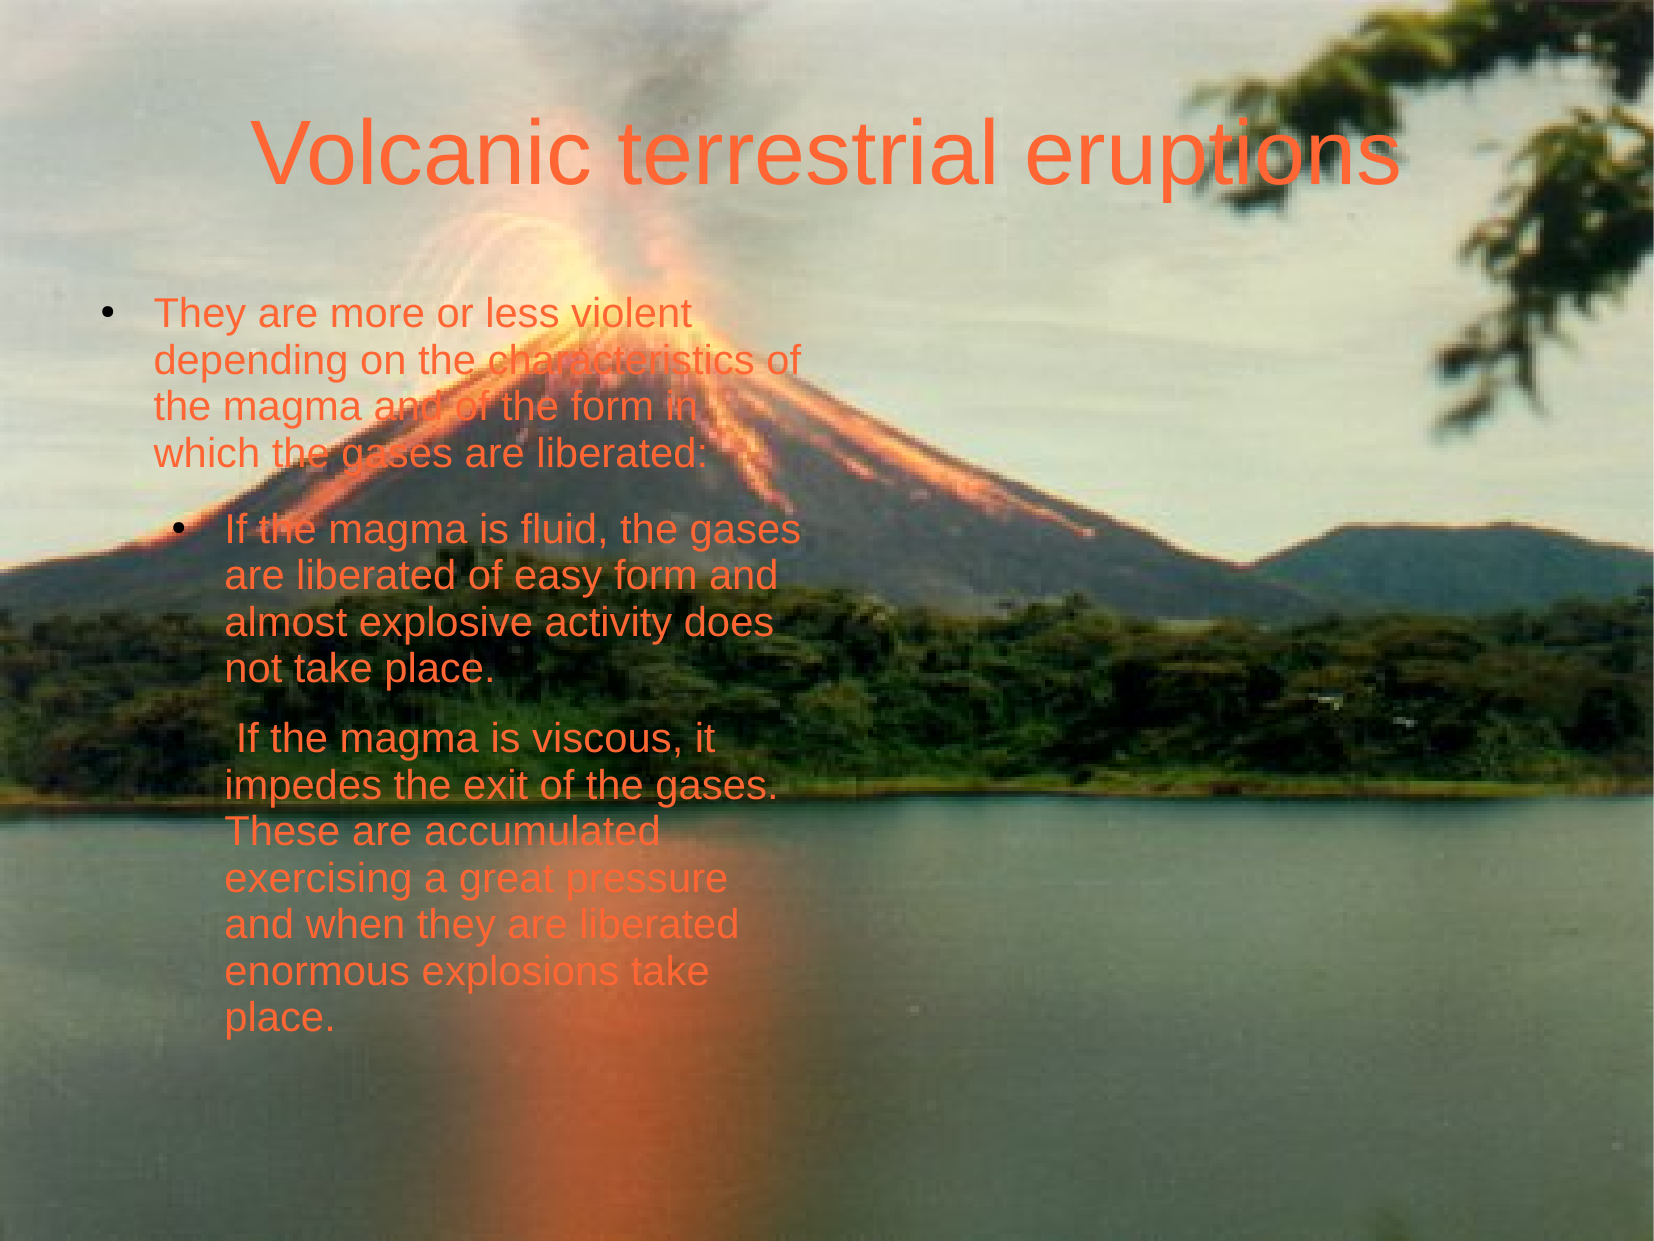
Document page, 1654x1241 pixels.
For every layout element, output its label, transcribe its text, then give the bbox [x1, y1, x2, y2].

picture [0, 0, 1654, 1241]
list They are more or less violent depending on the characteristics of the magma and of the form in which the gases are liberated: If the magma is fluid, the gases are liberated of easy form and almost explosive activity does not take place. If the magma is viscous, it impedes the exit of the gases. These are accumulated exercising a great pressure and when they are liberated enormous explosions take place. [82, 290, 809, 1109]
title Volcanic terrestrial eruptions [82, 49, 1571, 257]
